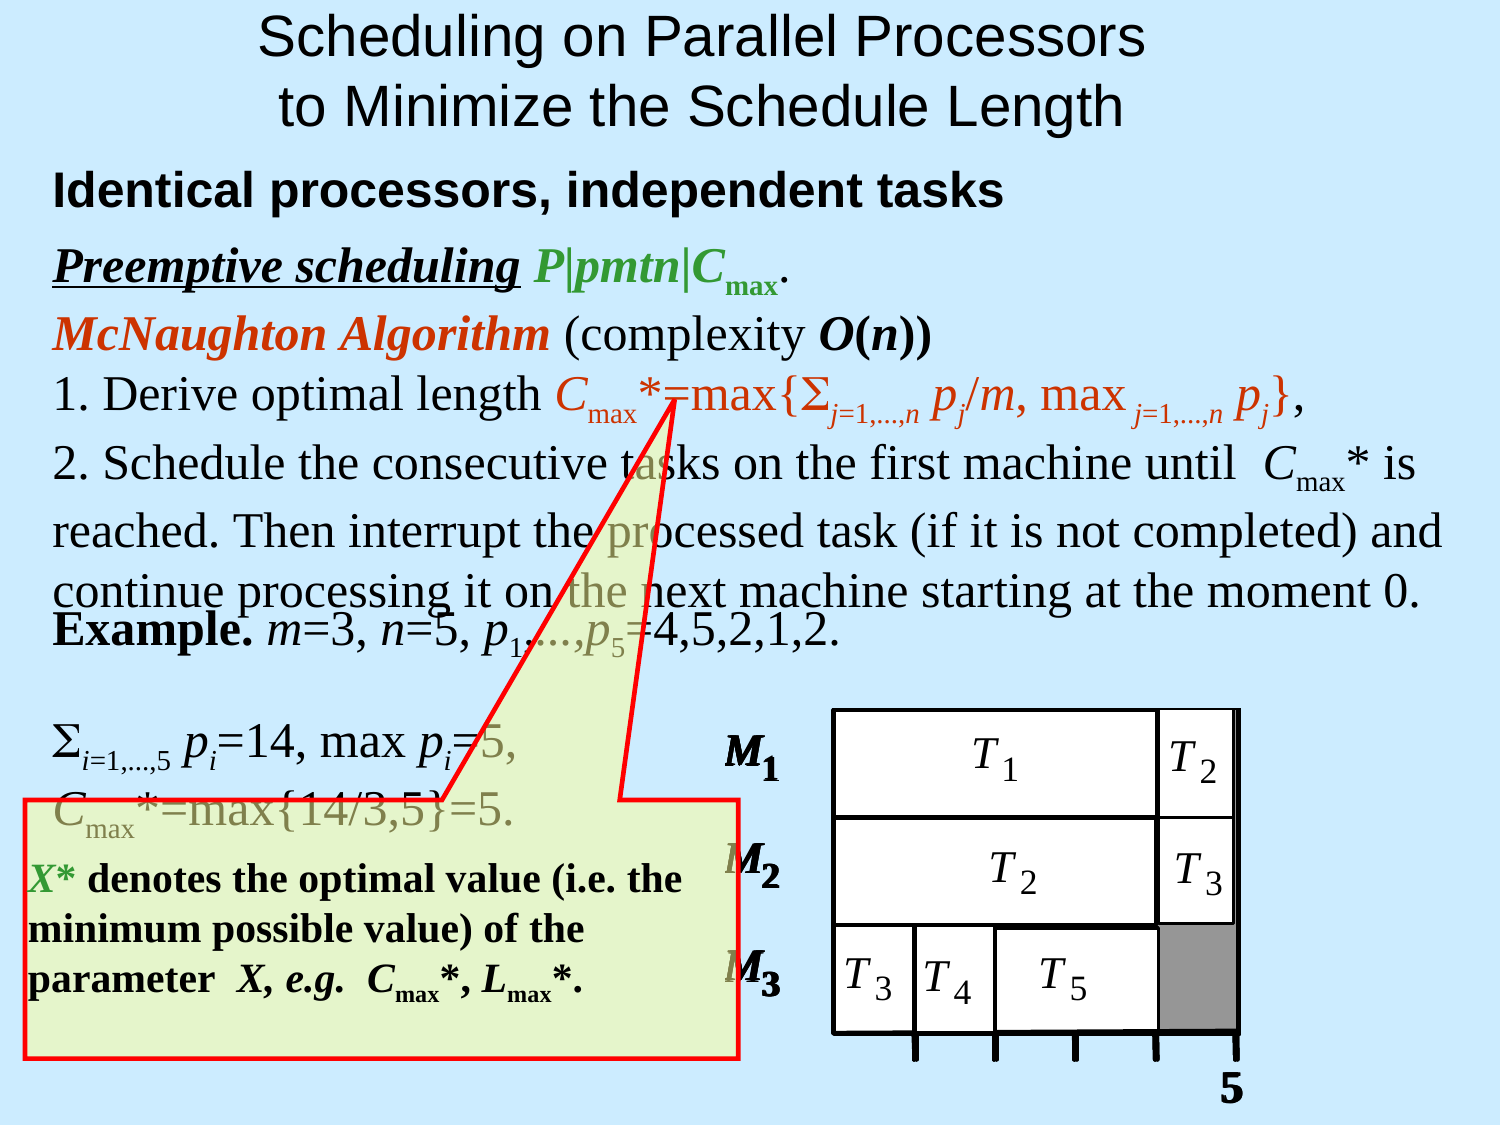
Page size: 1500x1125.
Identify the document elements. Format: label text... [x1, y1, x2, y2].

text_box Identical processors, independent tasks [37, 149, 1500, 224]
text_box i=1,...,5 pi=14, max pi=5, Cmax*=max{14/3,5}=5. [37, 699, 500, 799]
text_box X* denotes the optimal value (i.e. the minimum possible value) of the parameter X, e.g. Cmax*, Lmax*. [24, 399, 739, 1059]
text_box Preemptive scheduling P|pmtn|Cmax. McNaughton Algorithm (complexity O(n)) 1. Derive optimal length Cmax*=max{j=1,...,n pj/m, max j=1,...,n pj}, 2. Schedule the consecutive tasks on the first machine until Cmax* is reached. Then interrupt the processed task (if it is not completed) and continue processing it on the next machine starting at the moment 0. [37, 224, 1500, 587]
text_box Example. m=3, n=5, p1,...,p5=4,5,2,1,2. [37, 587, 565, 672]
chart [725, 708, 1263, 1125]
text_box Example. m=3, n=5, p1,...,p5=4,5,2,1,2. [638, 587, 1500, 672]
title Scheduling on Parallel Processors to Minimize the Schedule Length [0, 31, 1459, 175]
